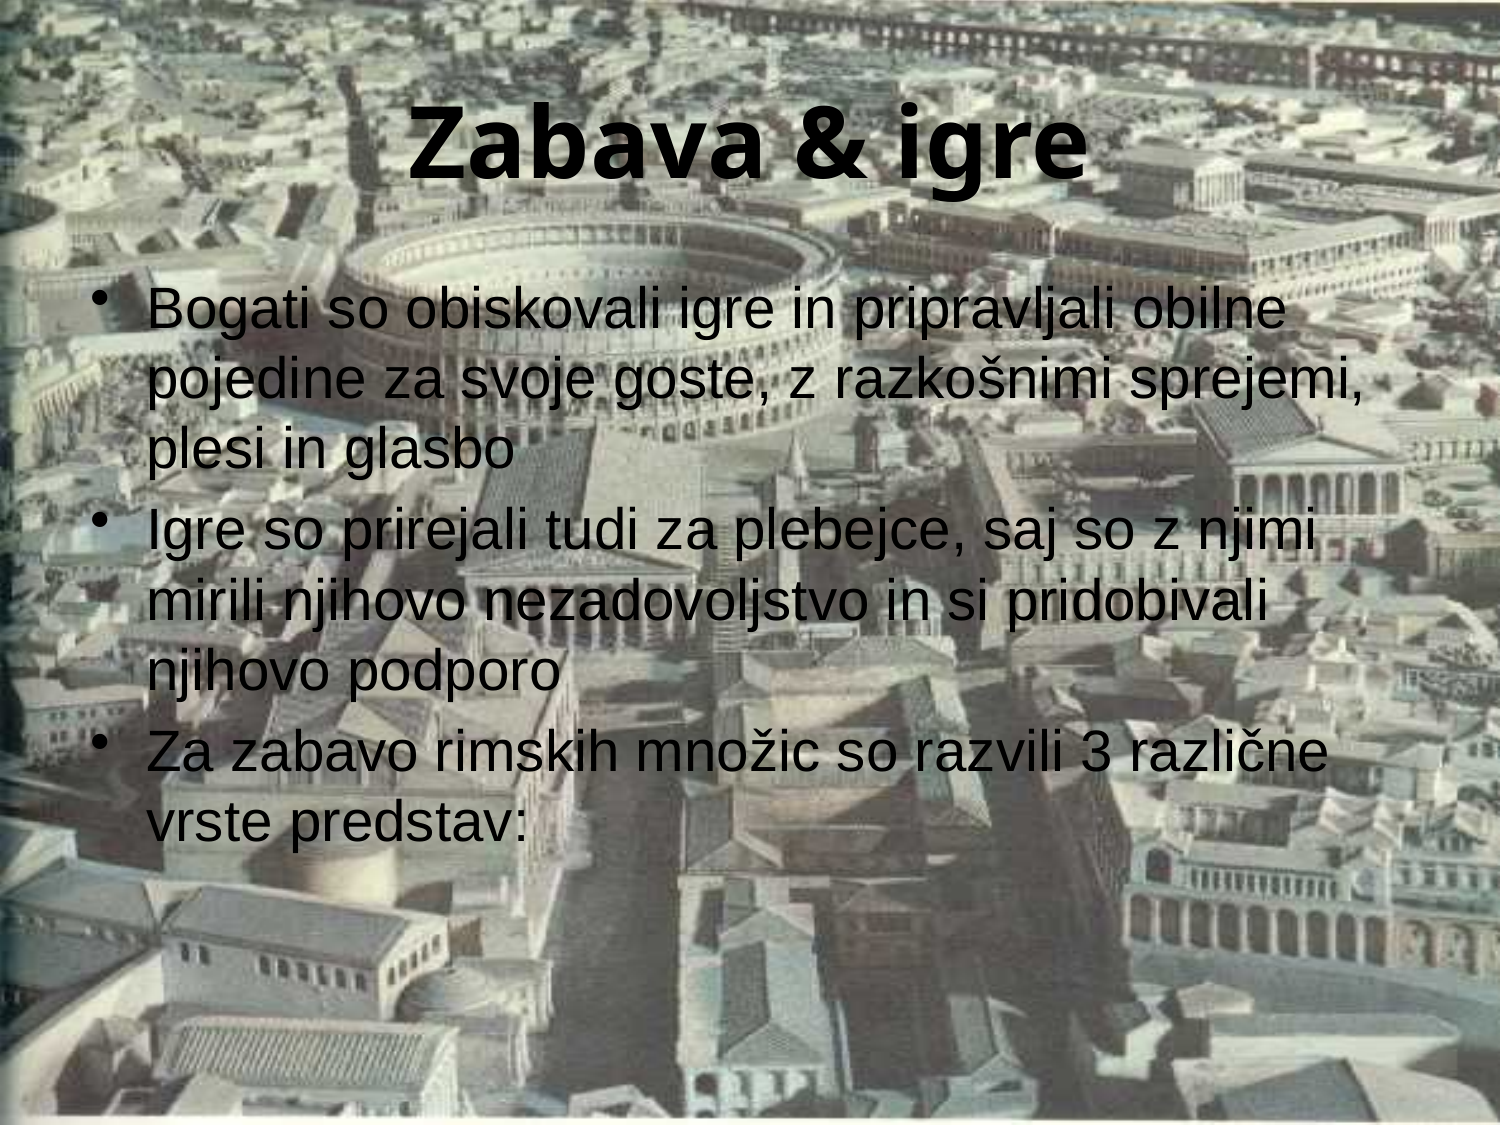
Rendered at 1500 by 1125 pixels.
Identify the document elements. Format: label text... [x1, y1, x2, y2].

list Bogati so obiskovali igre in pripravljali obilne pojedine za svoje goste, z razkošnimi sprejemi, plesi in glasbo Igre so prirejali tudi za plebejce, saj so z njimi mirili njihovo nezadovoljstvo in si pridobivali njihovo podporo Za zabavo rimskih množic so razvili 3 različne vrste predstav: [75, 262, 1425, 1005]
title Zabava & igre [75, 45, 1425, 233]
picture [0, 0, 1500, 1125]
